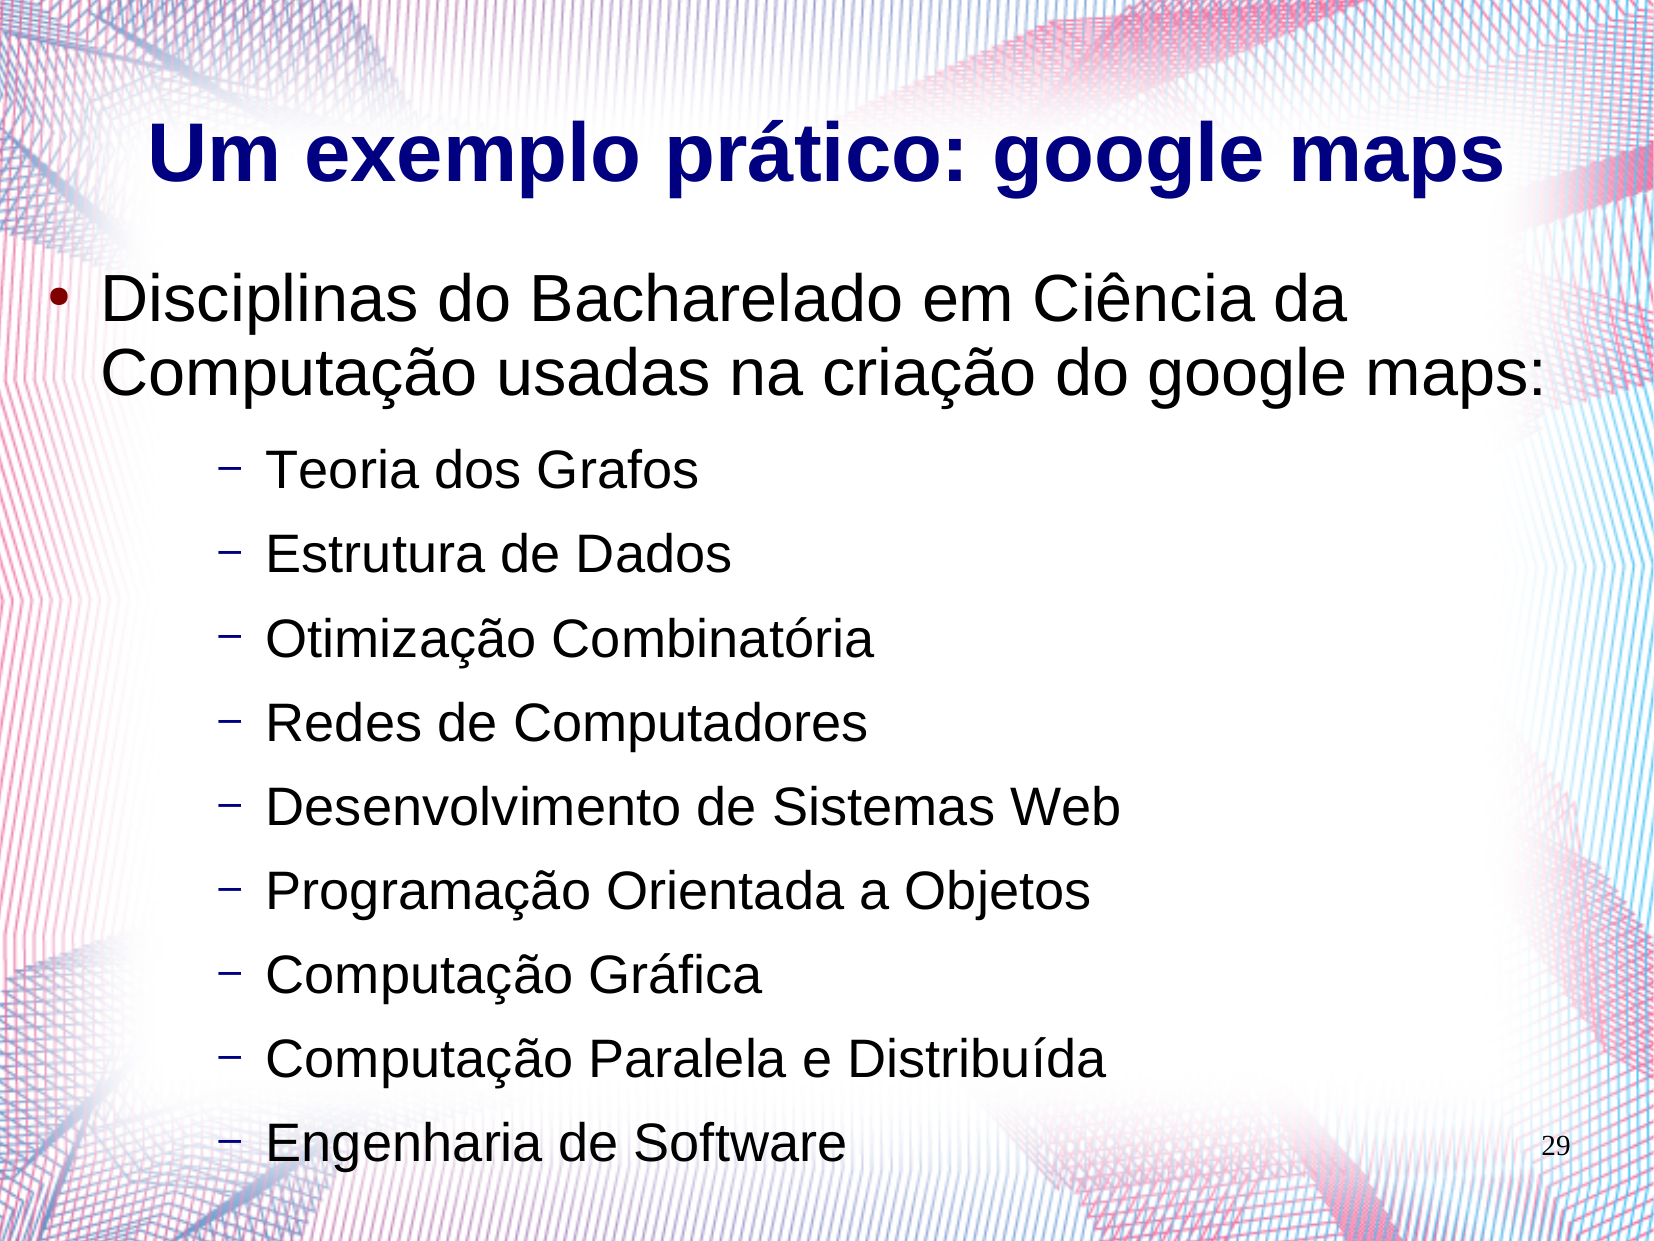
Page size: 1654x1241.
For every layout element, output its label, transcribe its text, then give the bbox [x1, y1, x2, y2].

list Disciplinas do Bacharelado em Ciência da Computação usadas na criação do google maps: Teoria dos Grafos Estrutura de Dados Otimização Combinatória Redes de Computadores Desenvolvimento de Sistemas Web Programação Orientada a Objetos Computação Gráfica Computação Paralela e Distribuída Engenharia de Software [29, 260, 1654, 1174]
picture [0, 0, 1654, 1241]
title Um exemplo prático: google maps [82, 49, 1571, 257]
